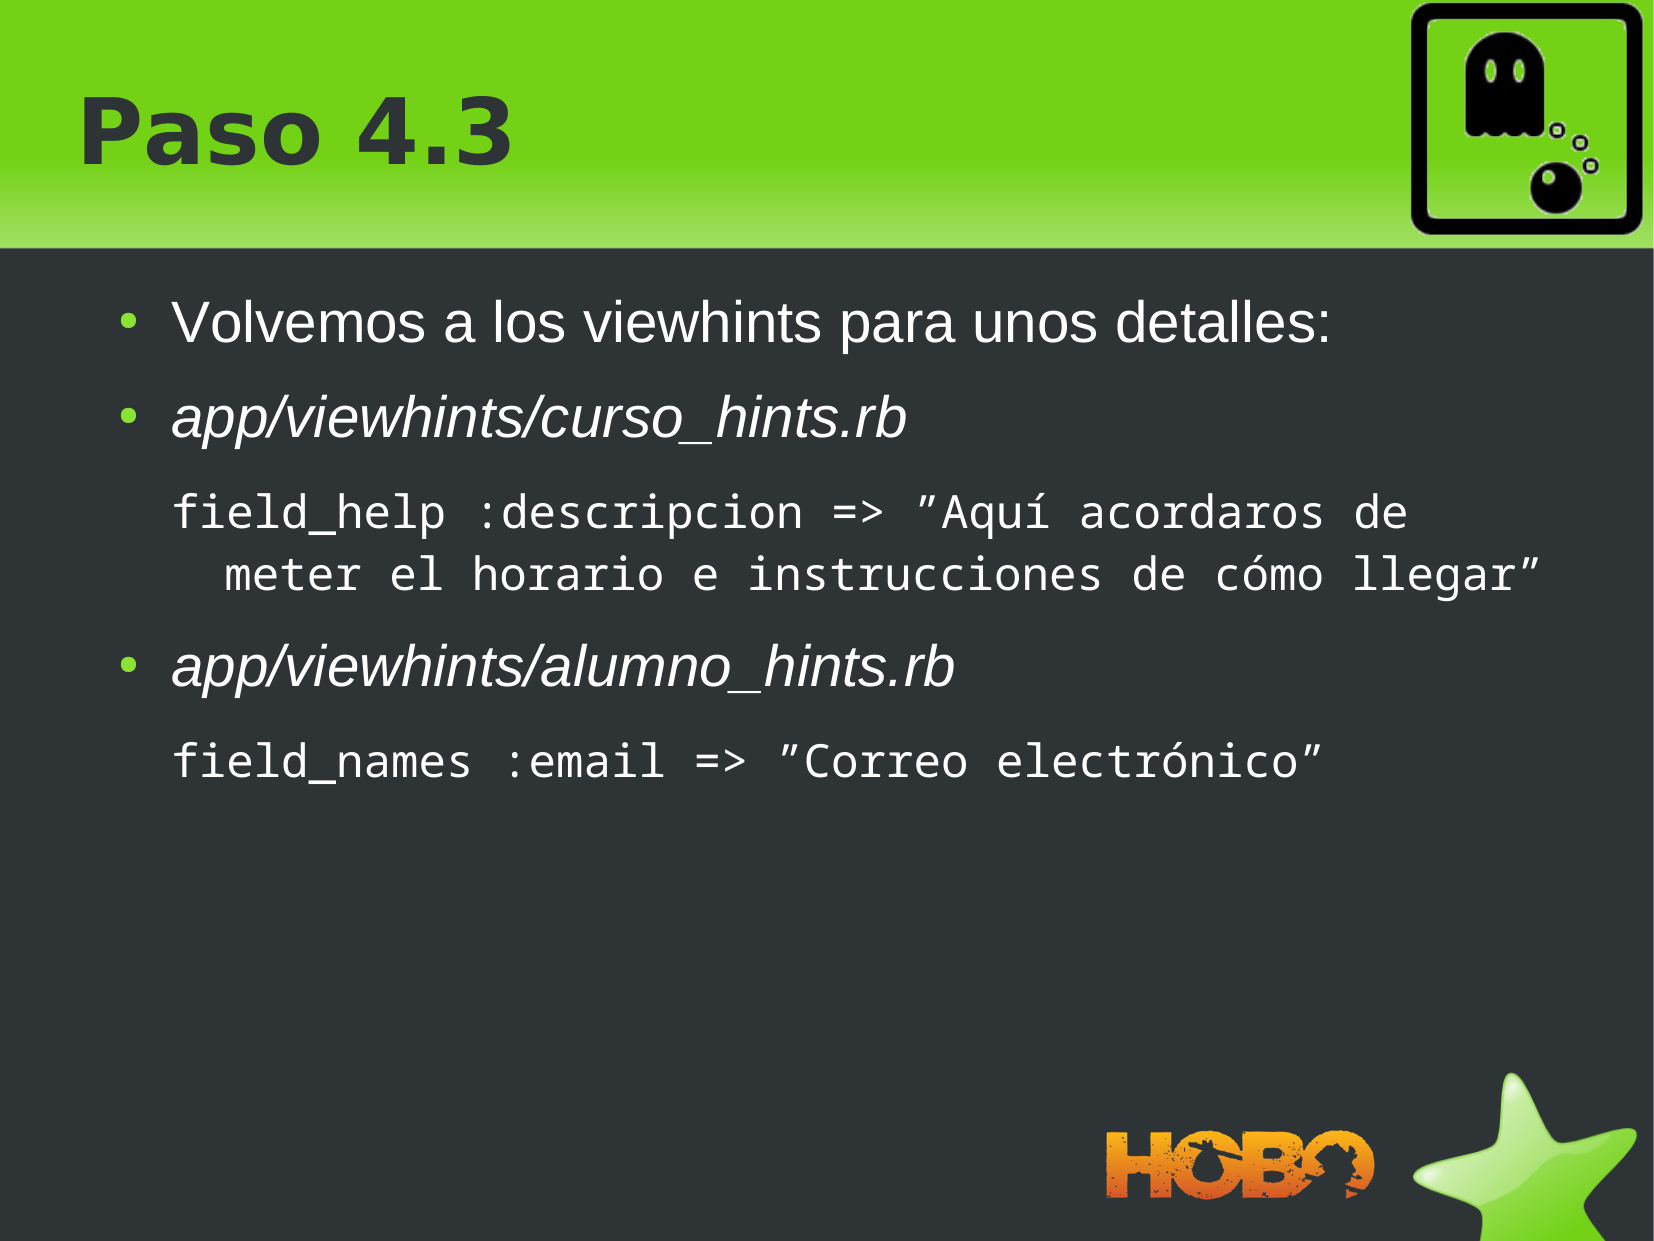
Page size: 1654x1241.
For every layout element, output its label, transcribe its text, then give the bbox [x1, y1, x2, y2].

list Volvemos a los viewhints para unos detalles: app/viewhints/curso_hints.rb field_help :descripcion => ”Aquí acordaros de meter el horario e instrucciones de cómo llegar” app/viewhints/alumno_hints.rb field_names :email => ”Correo electrónico” [82, 290, 1571, 1094]
title Paso 4.3 [76, 36, 1565, 229]
picture [0, 0, 1654, 1241]
